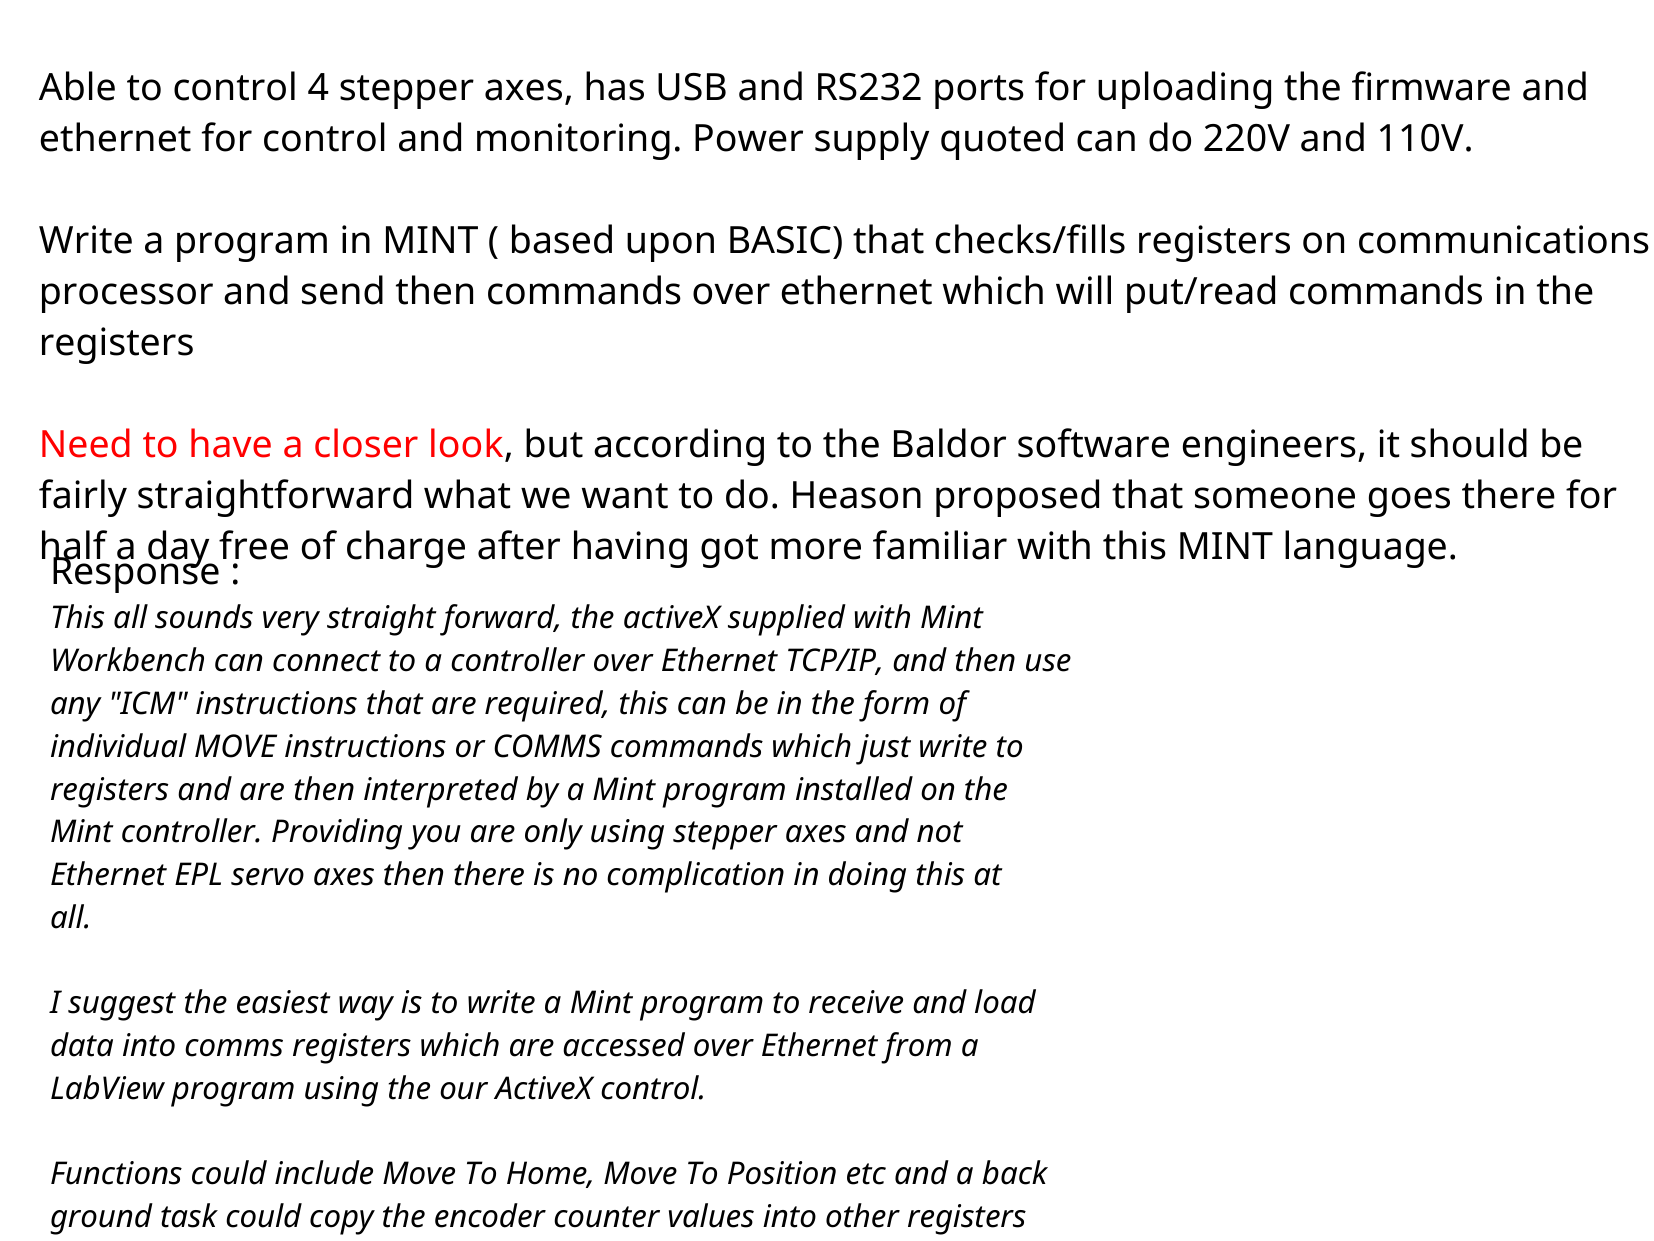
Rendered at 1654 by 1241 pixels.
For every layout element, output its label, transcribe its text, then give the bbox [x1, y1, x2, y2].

text_box Able to control 4 stepper axes, has USB and RS232 ports for uploading the firmware and ethernet for control and monitoring. Power supply quoted can do 220V and 110V. Write a program in MINT ( based upon BASIC) that checks/fills registers on communications processor and send then commands over ethernet which will put/read commands in the registers Need to have a closer look, but according to the Baldor software engineers, it should be fairly straightforward what we want to do. Heason proposed that someone goes there for half a day free of charge after having got more familiar with this MINT language. [24, 52, 1591, 520]
text_box Response : This all sounds very straight forward, the activeX supplied with Mint Workbench can connect to a controller over Ethernet TCP/IP, and then use any "ICM" instructions that are required, this can be in the form of individual MOVE instructions or COMMS commands which just write to registers and are then interpreted by a Mint program installed on the Mint controller. Providing you are only using stepper axes and not Ethernet EPL servo axes then there is no complication in doing this at all. I suggest the easiest way is to write a Mint program to receive and load data into comms registers which are accessed over Ethernet from a LabView program using the our ActiveX control. Functions could include Move To Home, Move To Position etc and a back ground task could copy the encoder counter values into other registers for feeding back to the LabView program. [35, 536, 1109, 1241]
